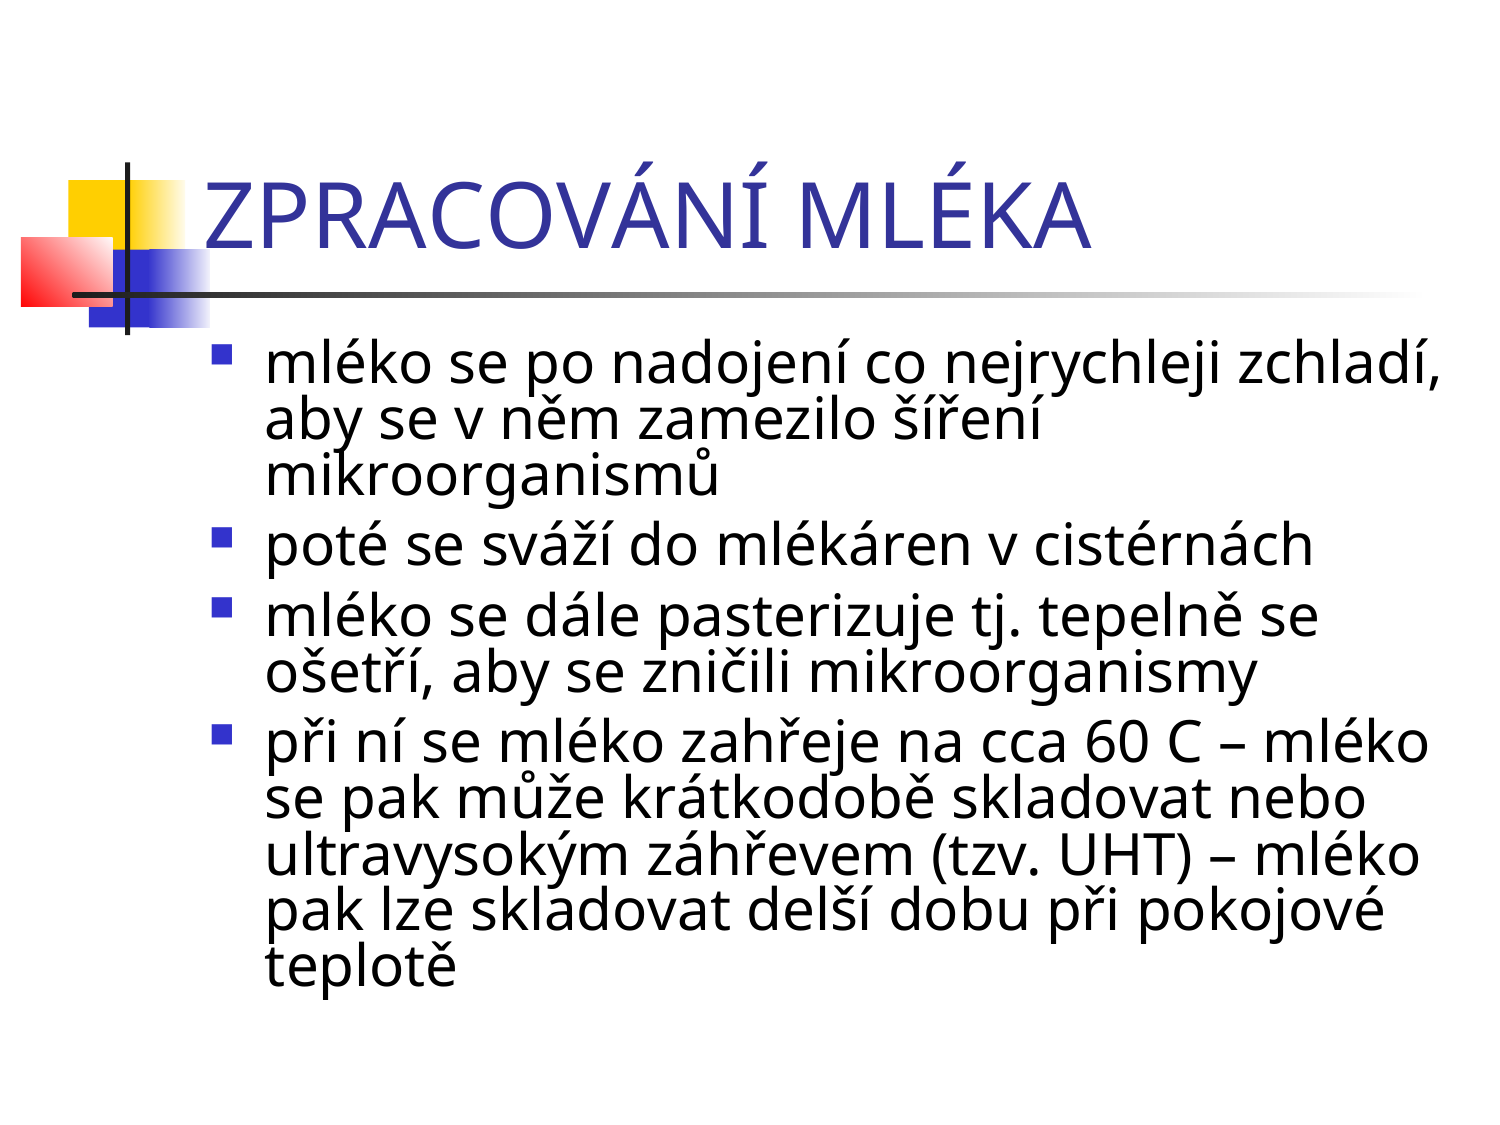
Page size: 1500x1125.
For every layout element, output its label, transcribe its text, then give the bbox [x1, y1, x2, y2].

title ZPRACOVÁNÍ MLÉKA [188, 35, 1468, 276]
list mléko se po nadojení co nejrychleji zchladí, aby se v něm zamezilo šíření mikroorganismů poté se sváží do mlékáren v cistérnách mléko se dále pasterizuje tj. tepelně se ošetří, aby se zničili mikroorganismy při ní se mléko zahřeje na cca 60 C – mléko se pak může krátkodobě skladovat nebo ultravysokým záhřevem (tzv. UHT) – mléko pak lze skladovat delší dobu při pokojové teplotě [193, 331, 1469, 1007]
